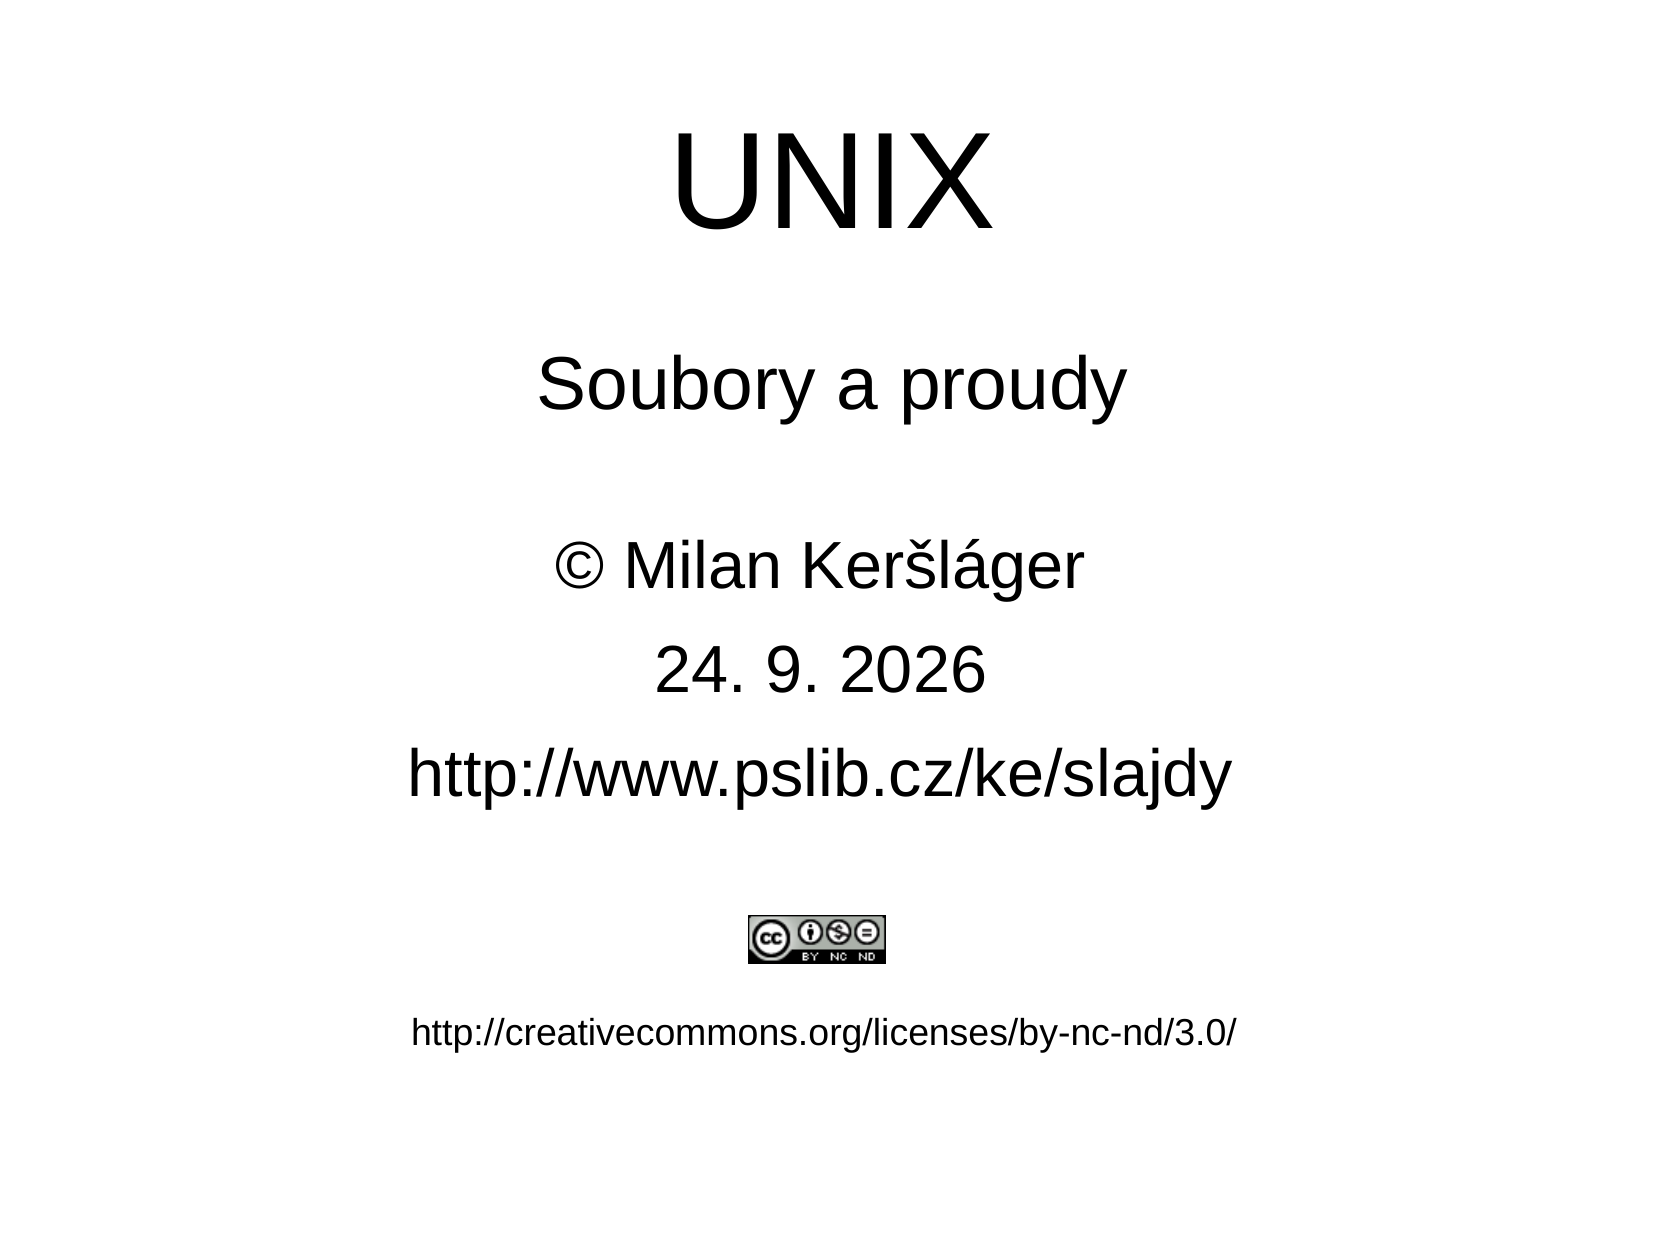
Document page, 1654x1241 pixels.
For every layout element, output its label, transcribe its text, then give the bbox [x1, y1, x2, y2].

title UNIX Soubory a proudy [88, 50, 1577, 479]
picture [748, 915, 886, 964]
text_box http://creativecommons.org/licenses/by-nc-nd/3.0/ [337, 1003, 1312, 1061]
list © Milan Keršláger 19.4.2010 http://www.pslib.cz/ke/slajdy [76, 527, 1565, 916]
